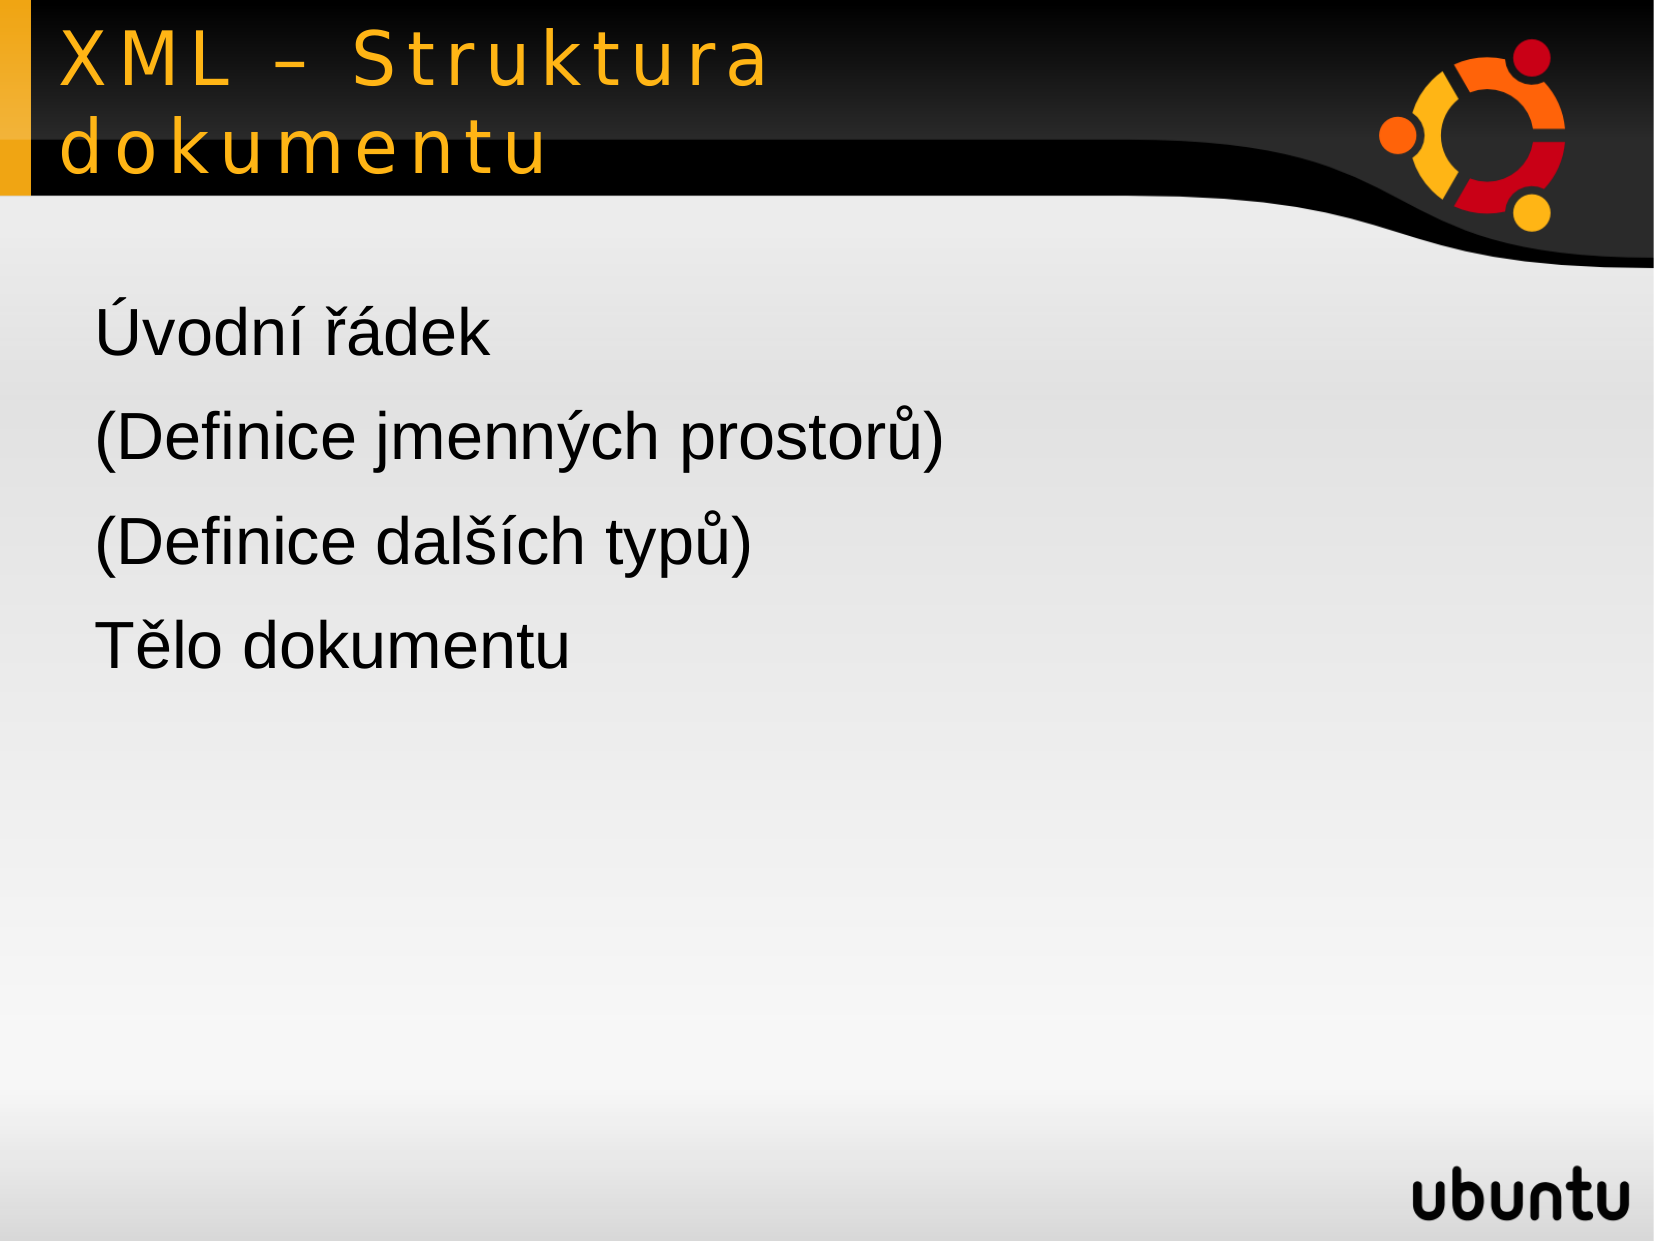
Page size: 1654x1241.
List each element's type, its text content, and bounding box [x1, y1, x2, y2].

title XML – Struktura dokumentu [59, 29, 1270, 178]
picture [0, 0, 1654, 1241]
list Úvodní řádek (Definice jmenných prostorů) (Definice dalších typů) Tělo dokumentu [76, 295, 1565, 1114]
